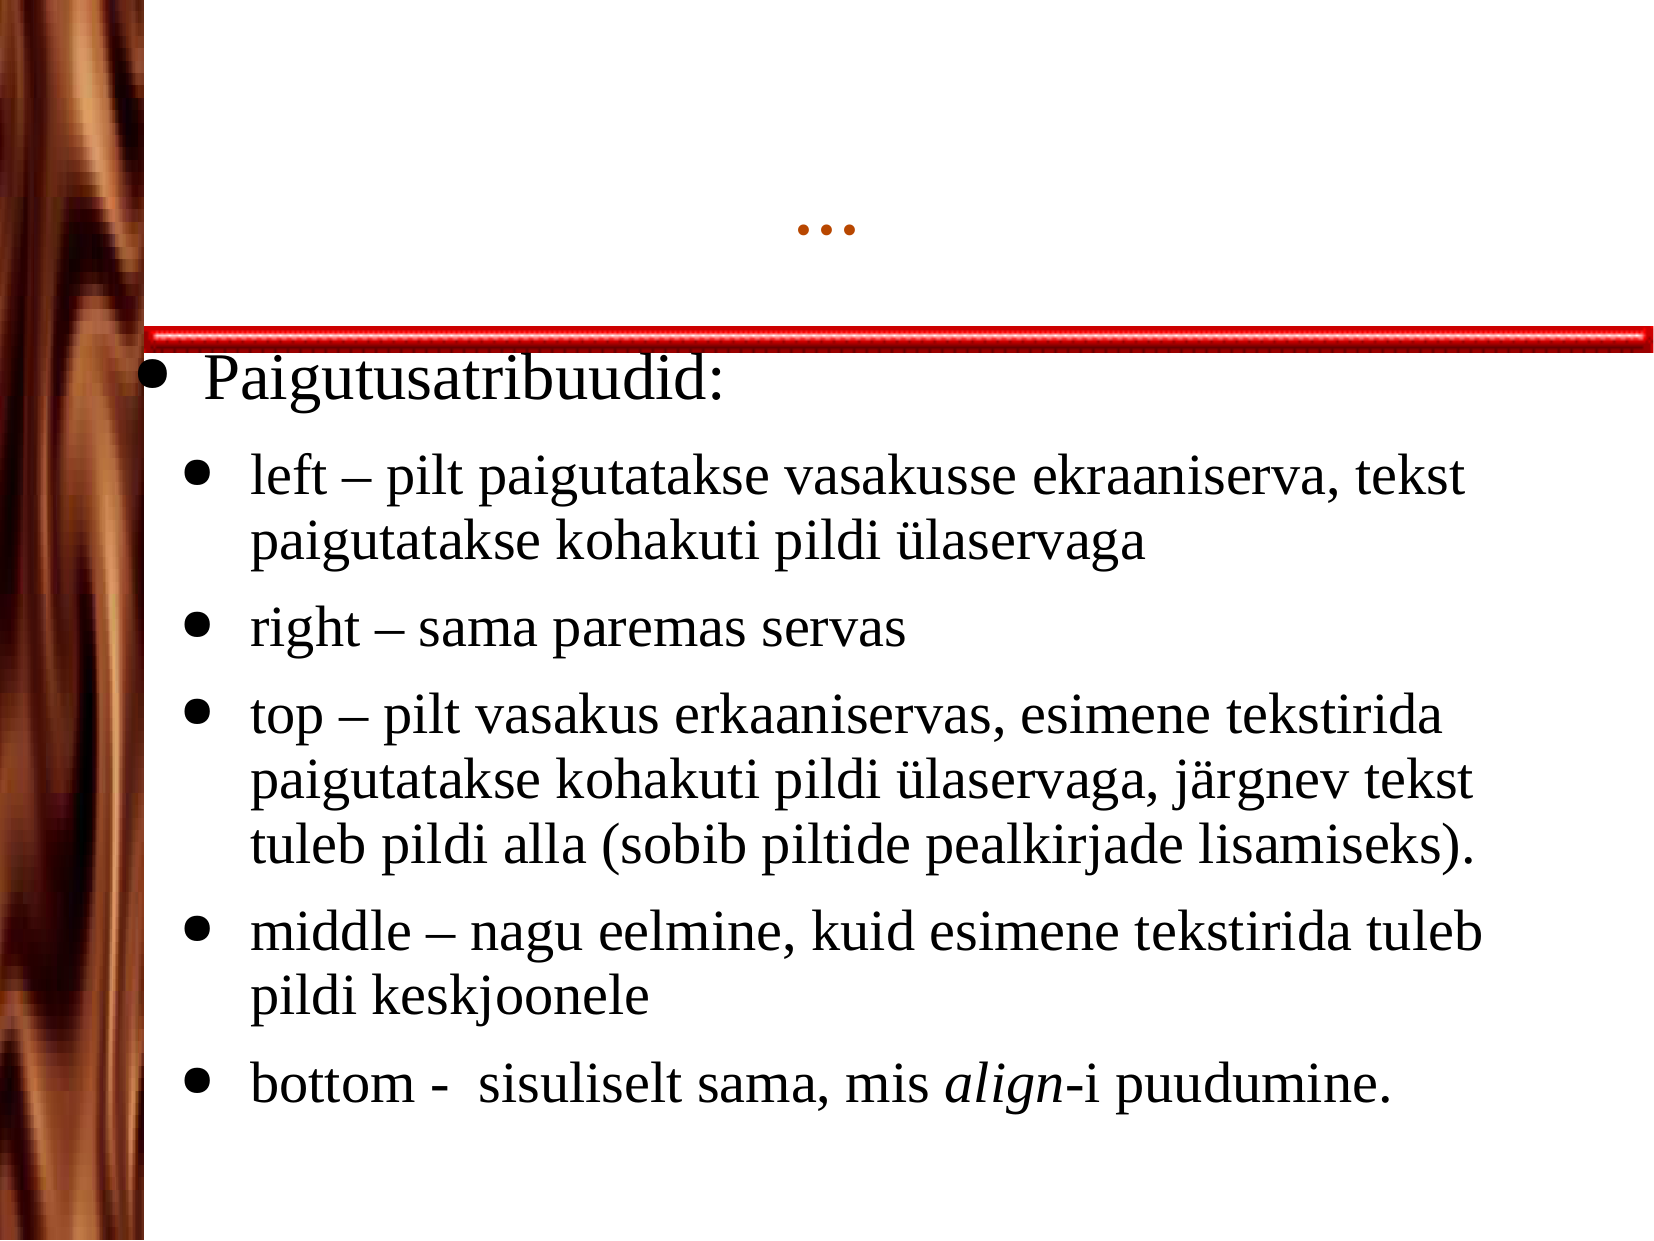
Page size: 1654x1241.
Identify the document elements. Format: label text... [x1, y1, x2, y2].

picture [0, 0, 1654, 1240]
title ... [121, 100, 1533, 312]
list Paigutusatribuudid: left – pilt paigutatakse vasakusse ekraaniserva, tekst paigutatakse kohakuti pildi ülaservaga right – sama paremas servas top – pilt vasakus erkaaniservas, esimene tekstirida paigutatakse kohakuti pildi ülaservaga, järgnev tekst tuleb pildi alla (sobib piltide pealkirjade lisamiseks). middle – nagu eelmine, kuid esimene tekstirida tuleb pildi keskjoonele bottom - sisuliselt sama, mis align-i puudumine. [121, 344, 1533, 1169]
